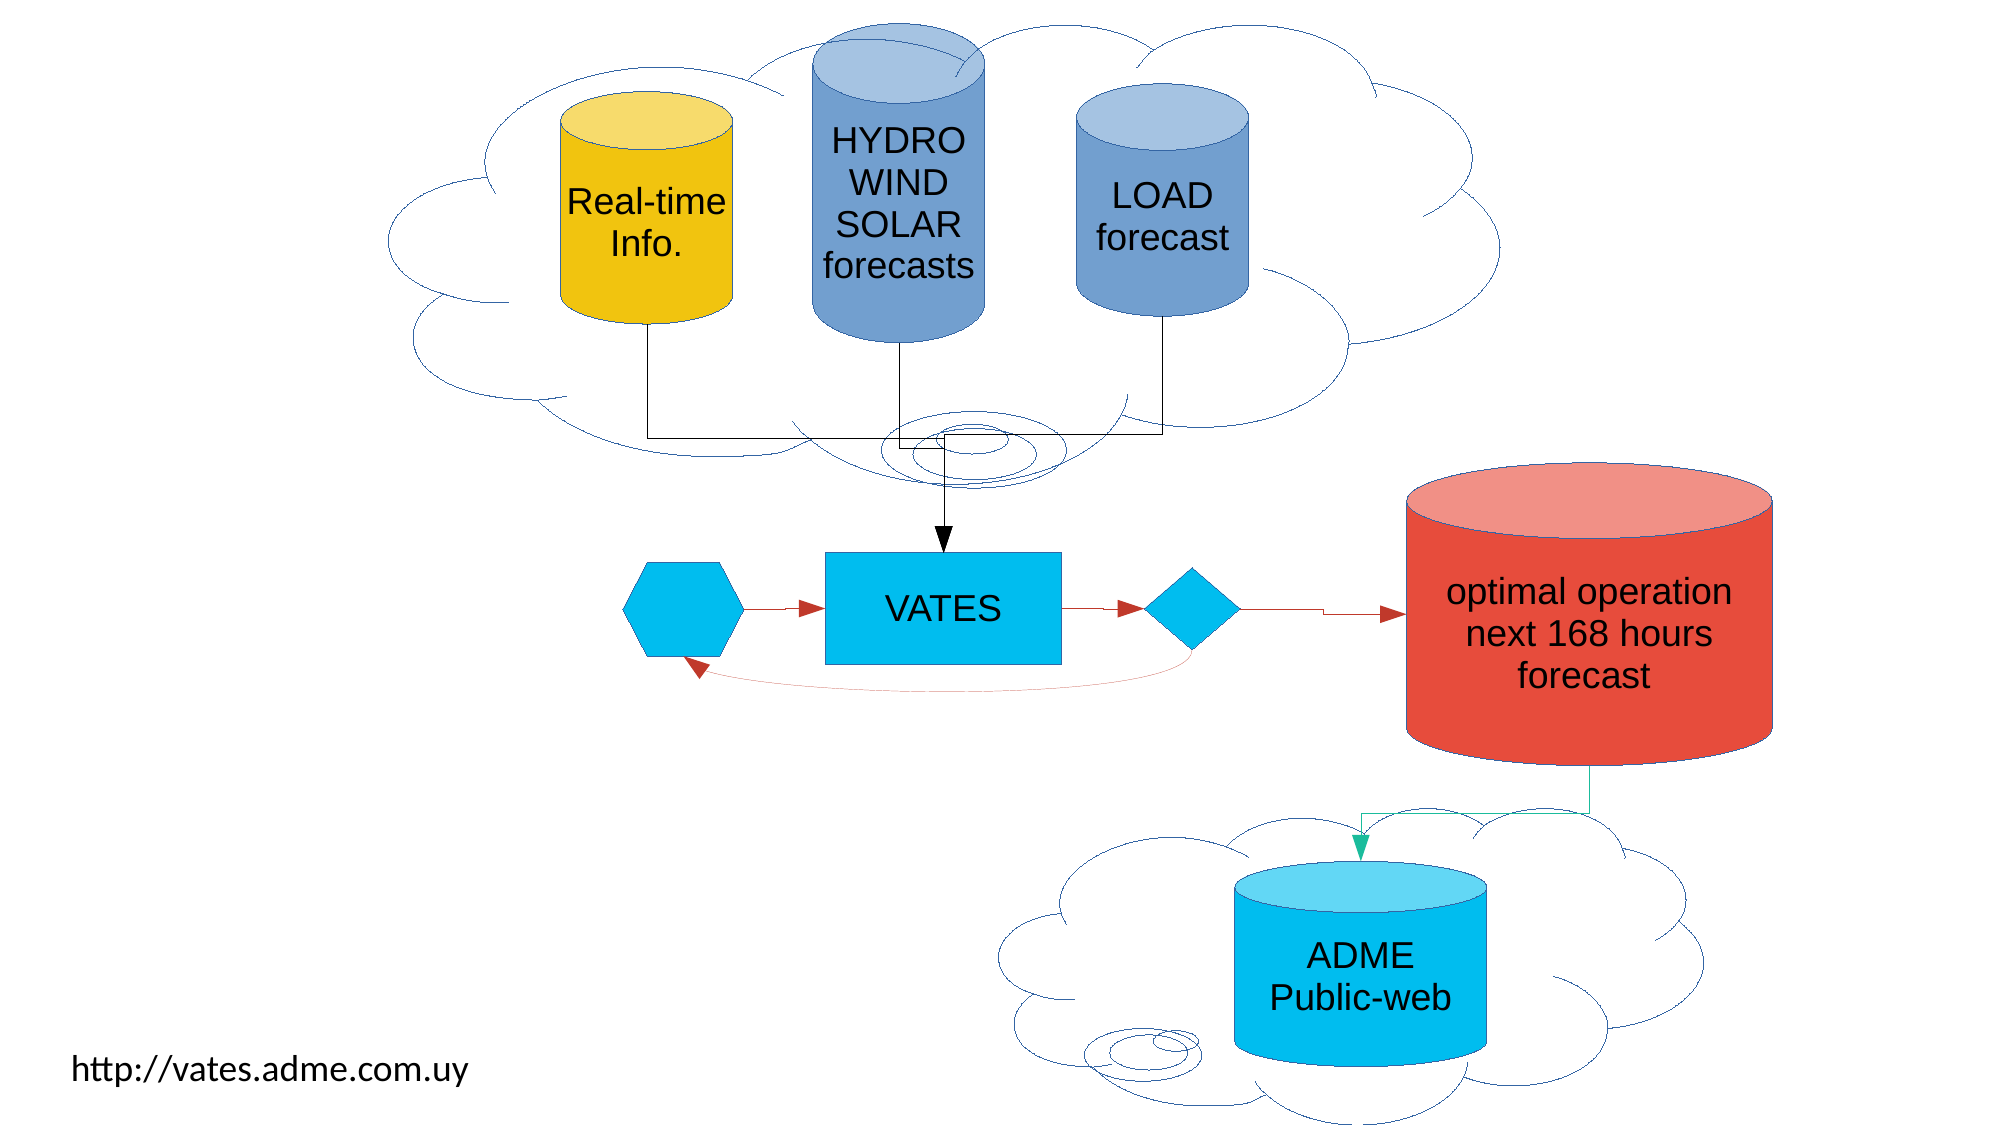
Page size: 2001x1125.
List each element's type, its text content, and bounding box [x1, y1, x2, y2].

text_box VATES [825, 552, 1062, 665]
text_box Real-time Info. [560, 123, 733, 325]
text_box [1144, 567, 1241, 649]
text_box [622, 562, 744, 657]
text_box optimal operation next 168 hours forecast [1406, 502, 1773, 766]
text_box HYDRO WIND SOLAR forecasts [812, 65, 985, 343]
text_box ADME Public-web [1234, 888, 1487, 1067]
title http://vates.adme.com.uy [70, 1027, 650, 1116]
text_box LOAD forecast [1076, 121, 1249, 317]
